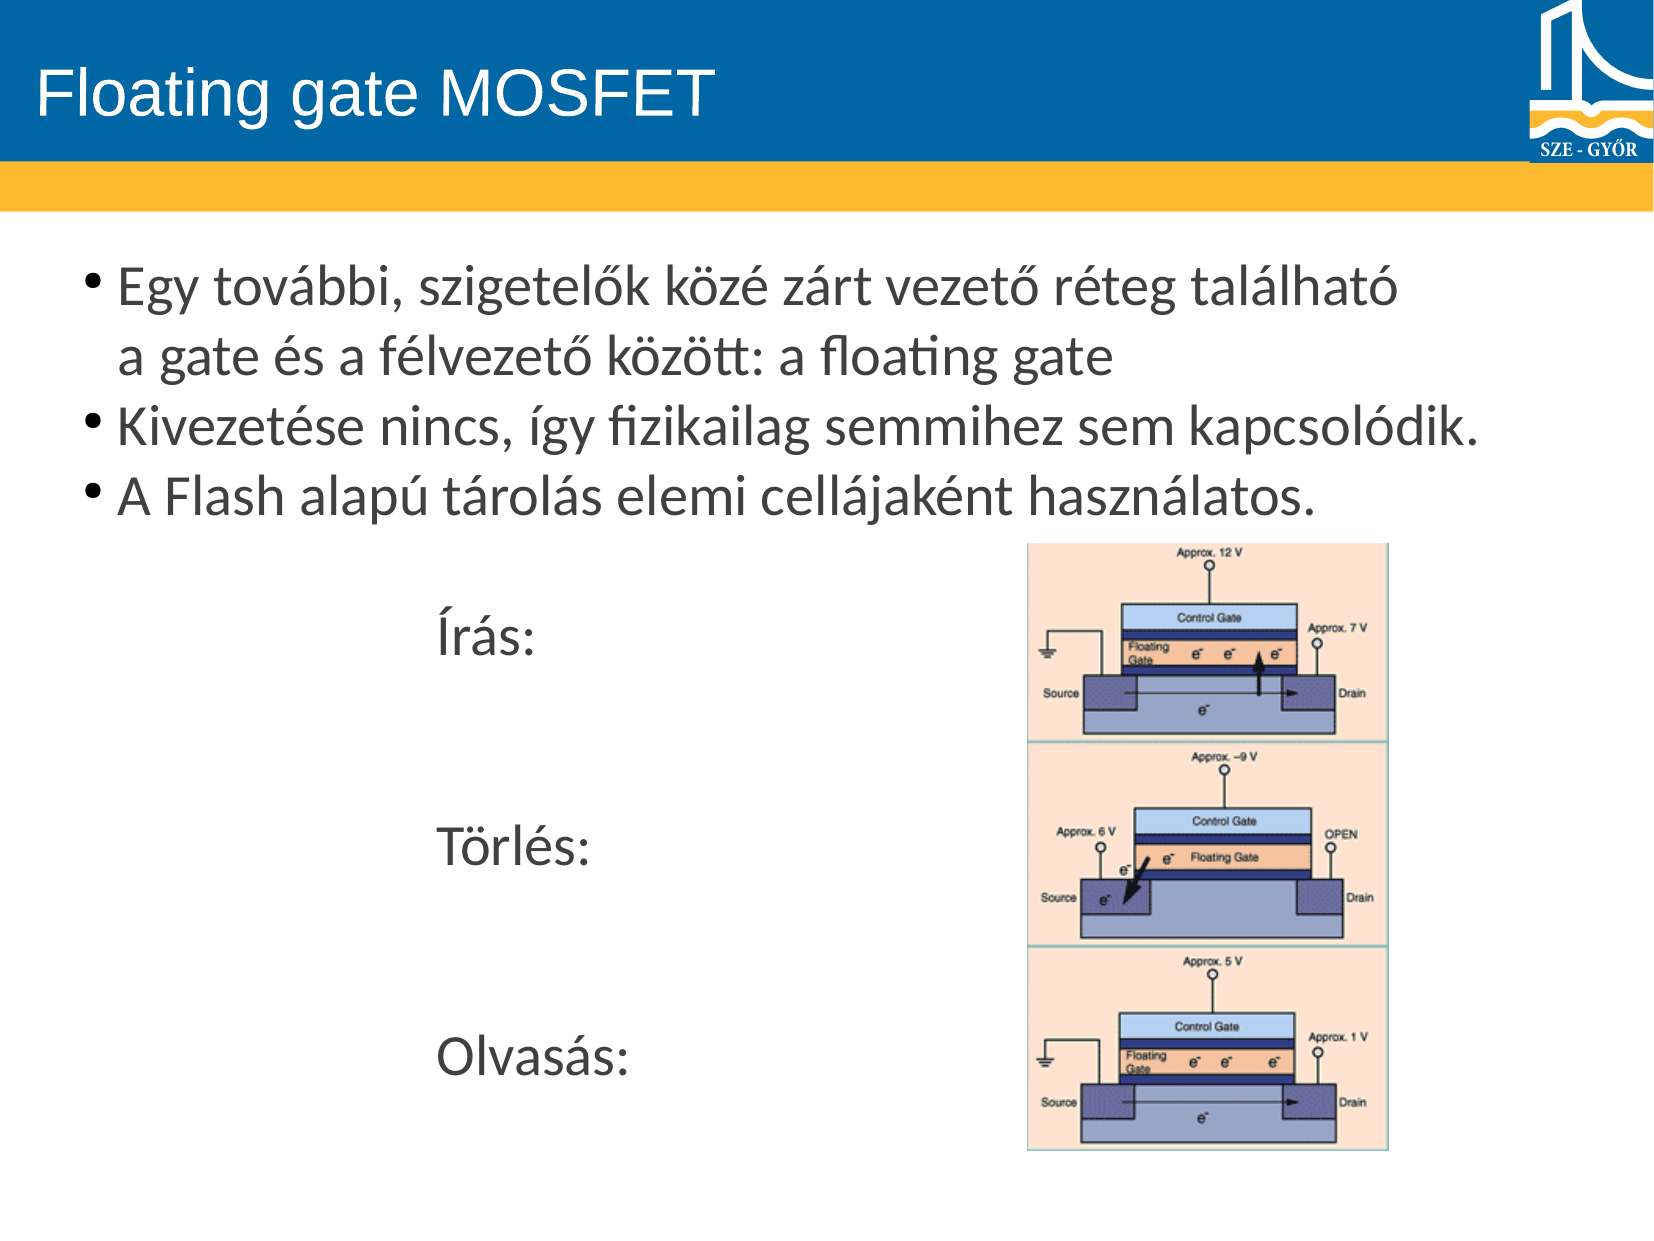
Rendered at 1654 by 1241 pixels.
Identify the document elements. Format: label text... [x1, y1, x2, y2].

picture [1529, 0, 1654, 163]
picture [1027, 543, 1389, 1152]
text_box Floating gate MOSFET [34, 48, 1524, 144]
text_box Egy további, szigetelők közé zárt vezető réteg található a gate és a félvezető között: a floating gate Kivezetése nincs, így fizikailag semmihez sem kapcsolódik. A Flash alapú tárolás elemi cellájaként használatos. Írás: Törlés: Olvasás: [82, 247, 1571, 1198]
